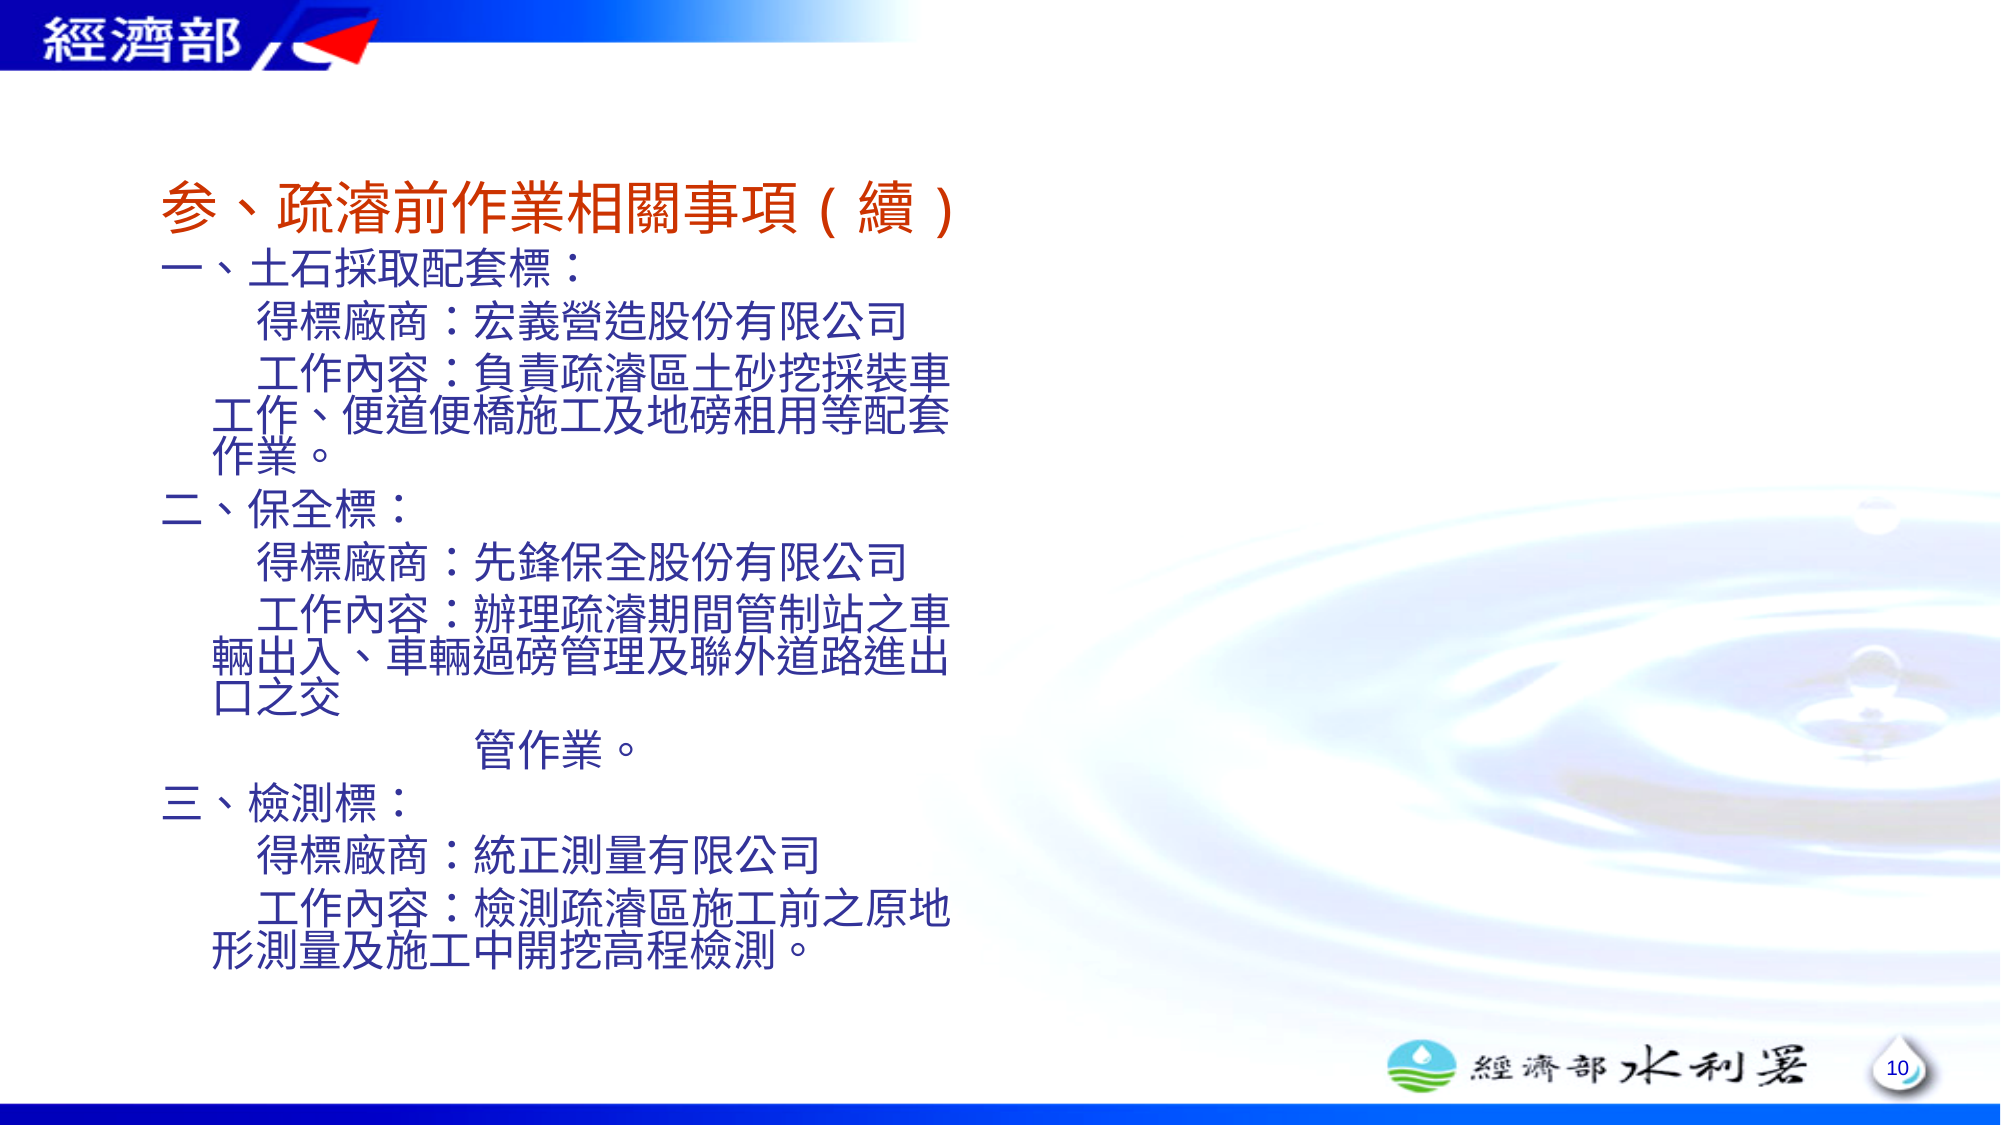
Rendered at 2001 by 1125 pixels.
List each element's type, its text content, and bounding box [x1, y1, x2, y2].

list 参、疏濬前作業相關事項(續) 一、土石採取配套標： 得標廠商：宏義營造股份有限公司 工作內容：負責疏濬區土砂挖採裝車工作、便道便橋施工及地磅租用等配套作業。 二、保全標： 得標廠商：先鋒保全股份有限公司 工作內容：辦理疏濬期間管制站之車輛出入、車輛過磅管理及聯外道路進出口之交 管作業。 三、檢測標： 得標廠商：統正測量有限公司 工作內容：檢測疏濬區施工前之原地形測量及施工中開挖高程檢測。 [38, 123, 1972, 1021]
